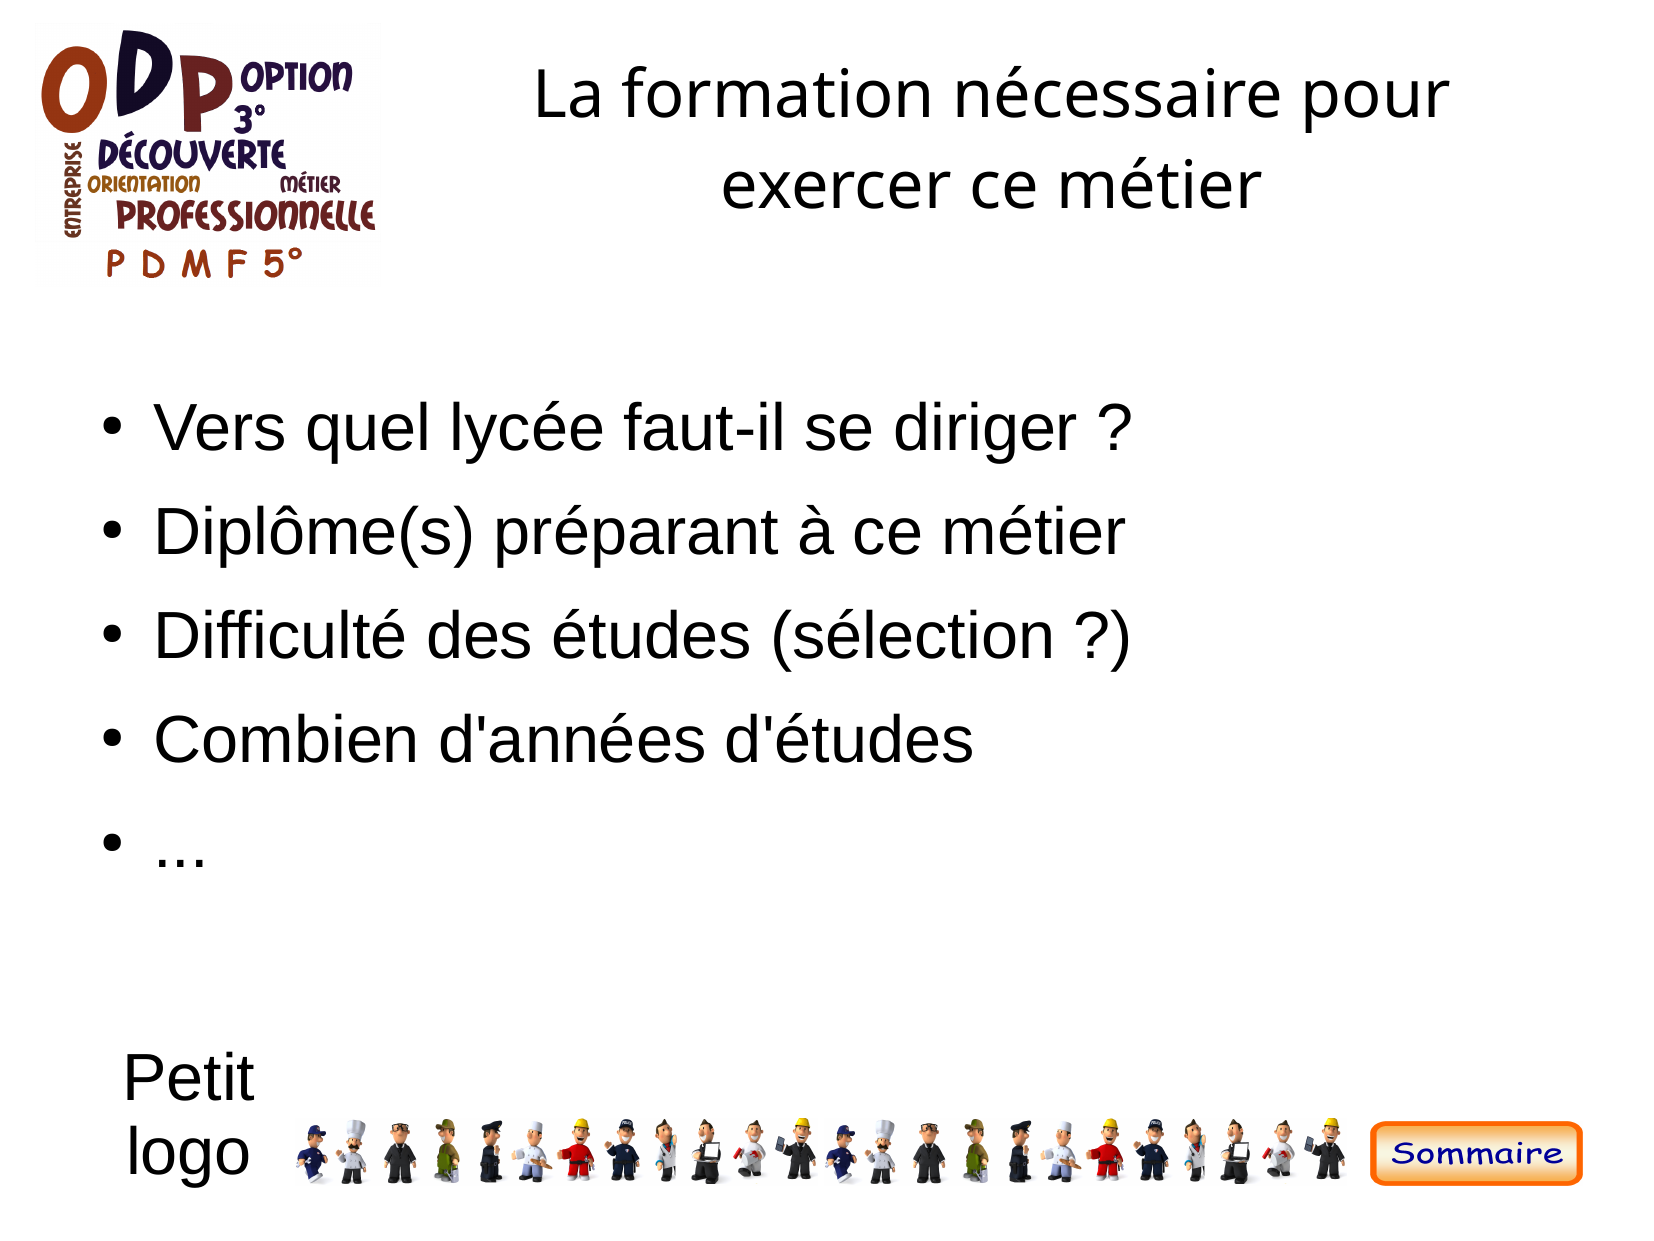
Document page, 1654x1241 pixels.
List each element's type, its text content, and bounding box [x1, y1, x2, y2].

picture [35, 23, 381, 287]
picture [296, 1118, 818, 1186]
text_box Petit logo [82, 1039, 296, 1190]
picture [1370, 1121, 1583, 1186]
picture [824, 1118, 1347, 1186]
list Vers quel lycée faut-il se diriger ? Diplôme(s) préparant à ce métier Difficulté des études (sélection ?) Combien d'années d'études ... [82, 389, 1571, 969]
title La formation nécessaire pour exercer ce métier [425, 44, 1560, 230]
